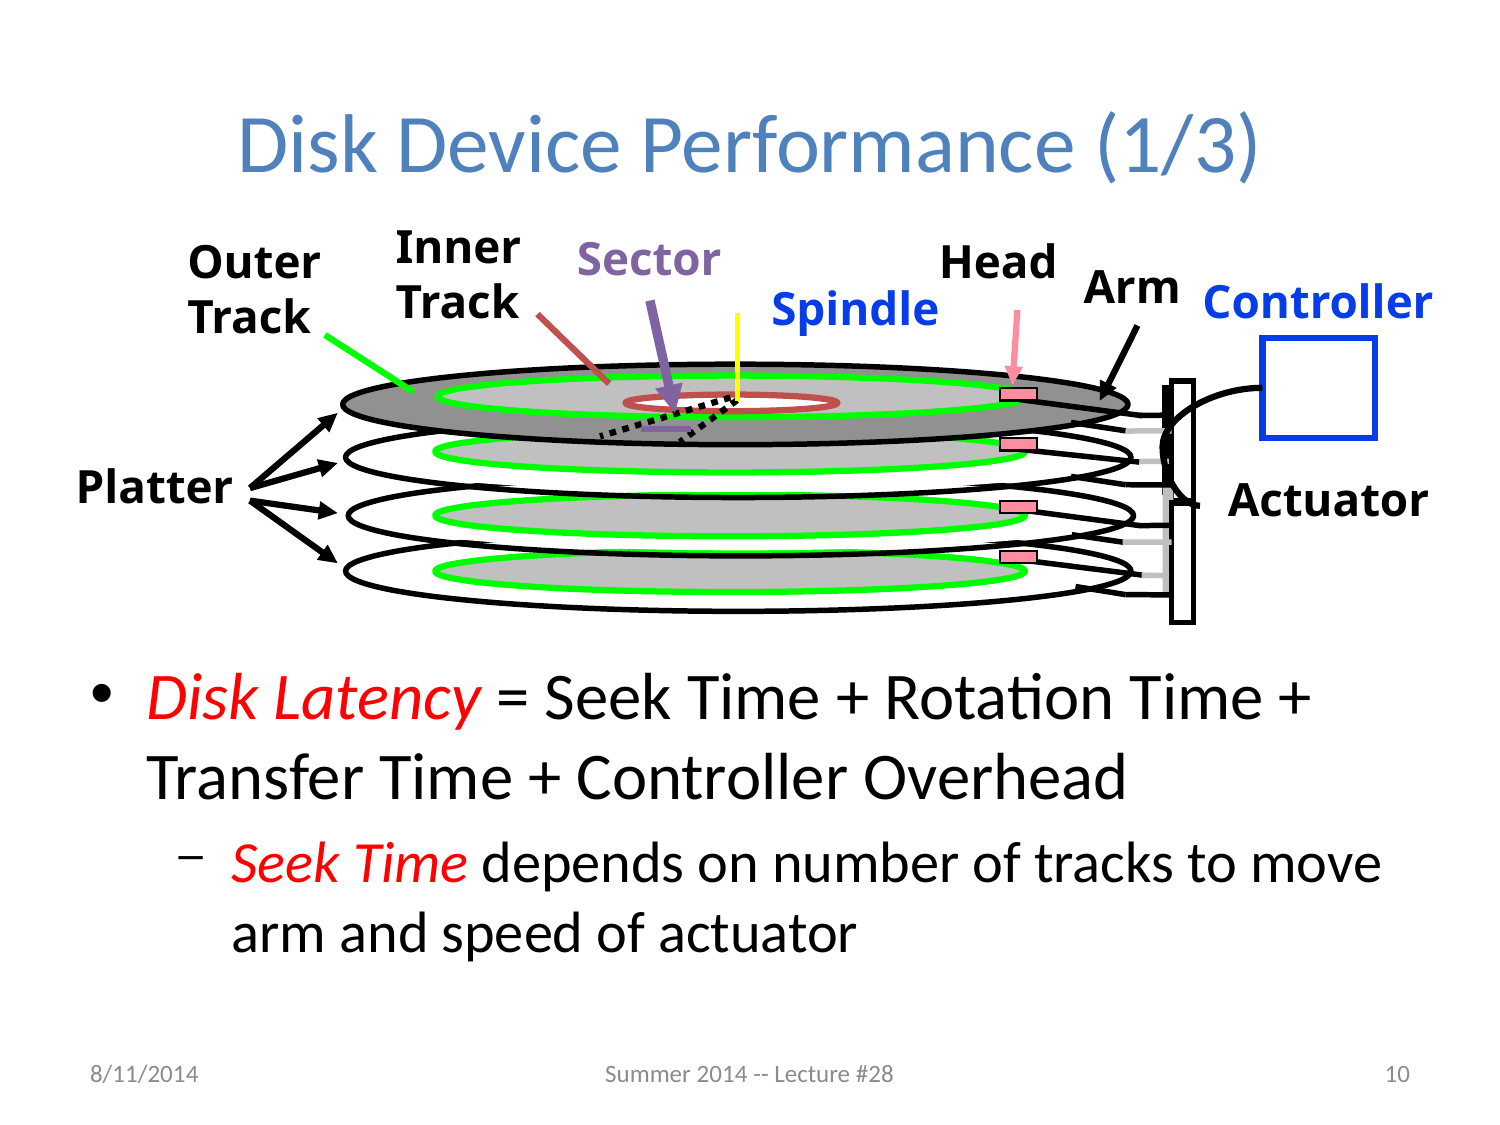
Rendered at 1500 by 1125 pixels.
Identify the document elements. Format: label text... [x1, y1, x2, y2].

footer Summer 2014 -- Lecture #28 [512, 1042, 988, 1103]
text_box Arm [1068, 250, 1196, 321]
text_box [1162, 418, 1169, 428]
text_box Sector [562, 233, 737, 293]
text_box [1162, 545, 1169, 572]
text_box [342, 364, 1129, 493]
slide_number 8/11/2014 [75, 1042, 425, 1103]
text_box Spindle [756, 272, 955, 343]
list Disk Latency = Seek Time + Rotation Time + Transfer Time + Controller Overhead Seek Time depends on number of tracks to move arm and speed of actuator [75, 645, 1425, 1065]
text_box Platter [60, 450, 249, 521]
text_box [351, 547, 1126, 606]
text_box Outer Track [172, 233, 337, 351]
text_box Actuator [1213, 463, 1445, 533]
text_box Head [924, 233, 1073, 296]
title Disk Device Performance (1/3) [75, 45, 1425, 233]
text_box [1162, 488, 1174, 522]
text_box [1162, 386, 1169, 412]
text_box [1162, 471, 1167, 482]
text_box [442, 556, 1018, 588]
text_box Controller [1187, 265, 1500, 336]
slide_number <number> [1074, 1042, 1425, 1103]
text_box [353, 490, 1129, 551]
text_box Inner Track [380, 233, 536, 335]
text_box [1162, 529, 1169, 539]
text_box [1162, 579, 1169, 592]
